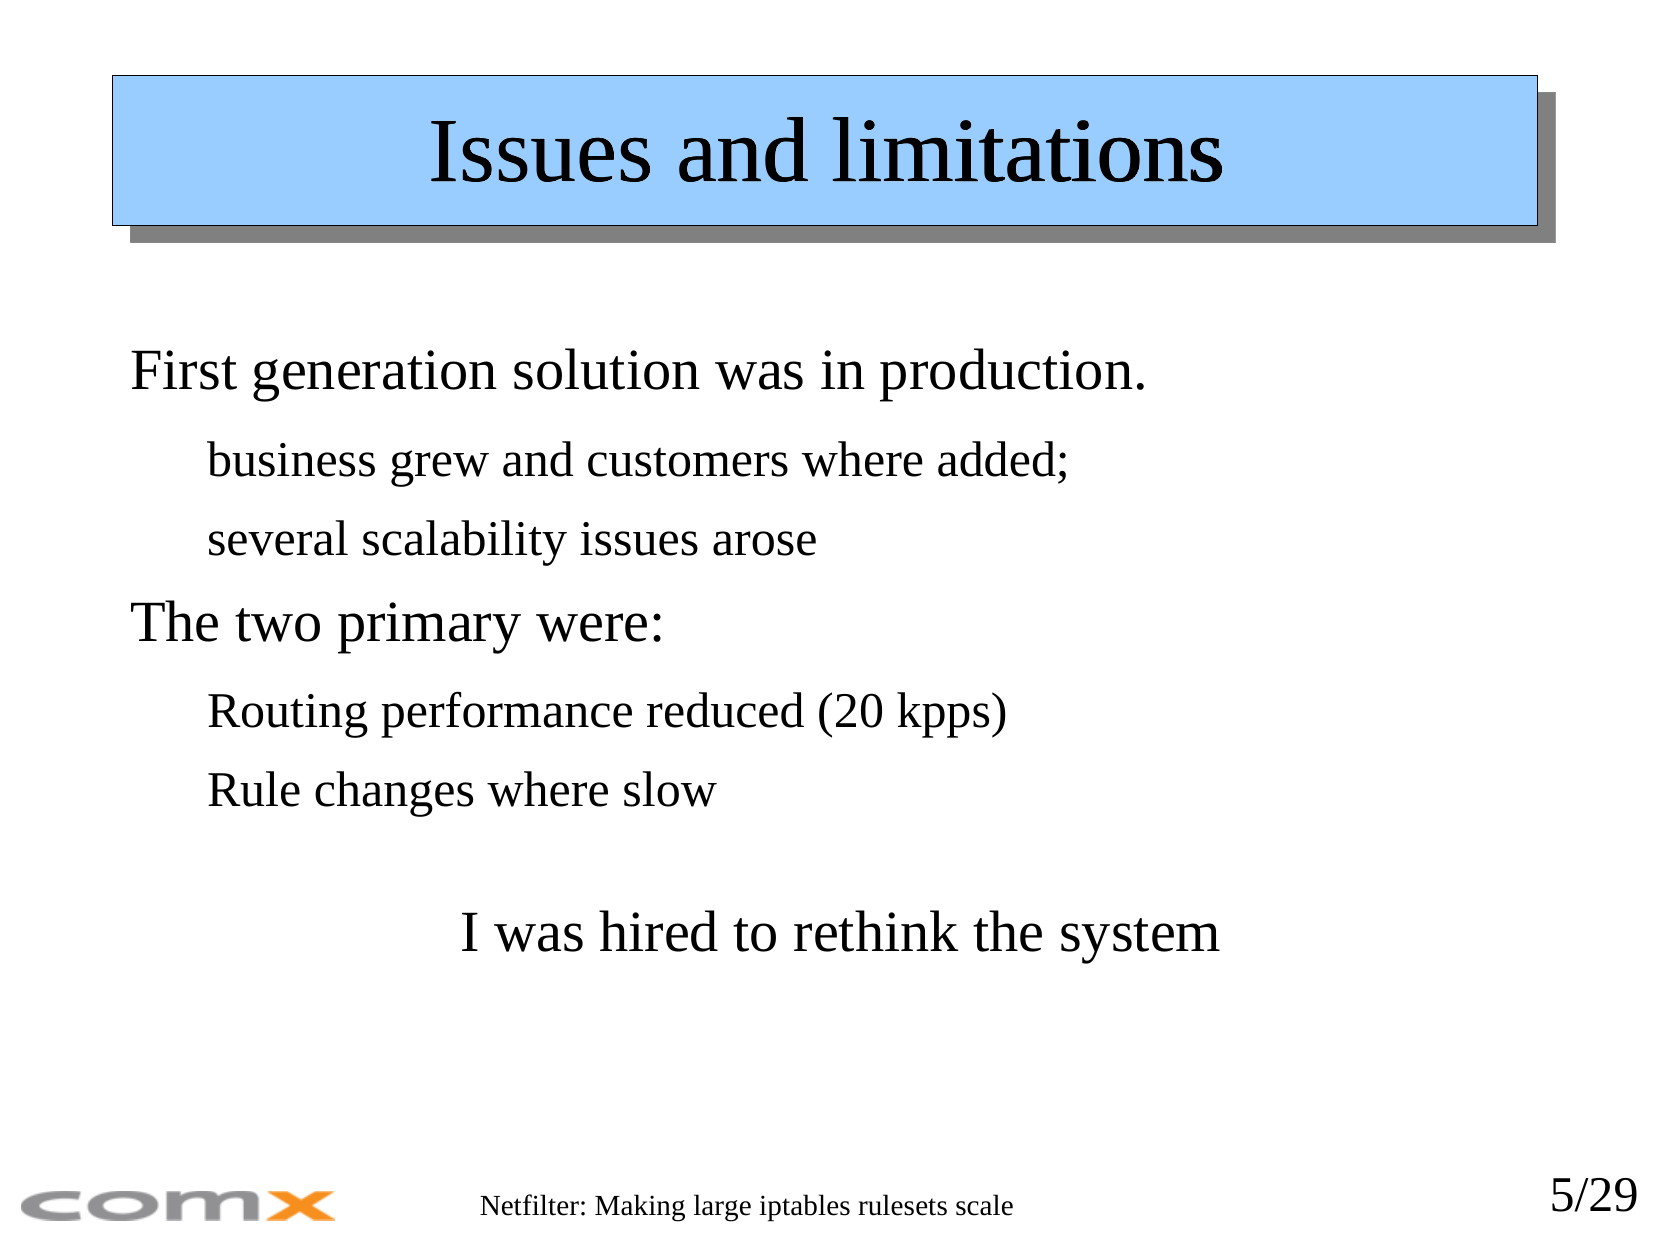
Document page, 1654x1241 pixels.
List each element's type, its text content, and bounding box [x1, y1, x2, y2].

list First generation solution was in production. business grew and customers where added; several scalability issues arose The two primary were: Routing performance reduced (20 kpps) Rule changes where slow I was hired to rethink the system [112, 337, 1538, 1096]
title Issues and limitations [116, 90, 1538, 211]
picture [21, 1191, 335, 1221]
